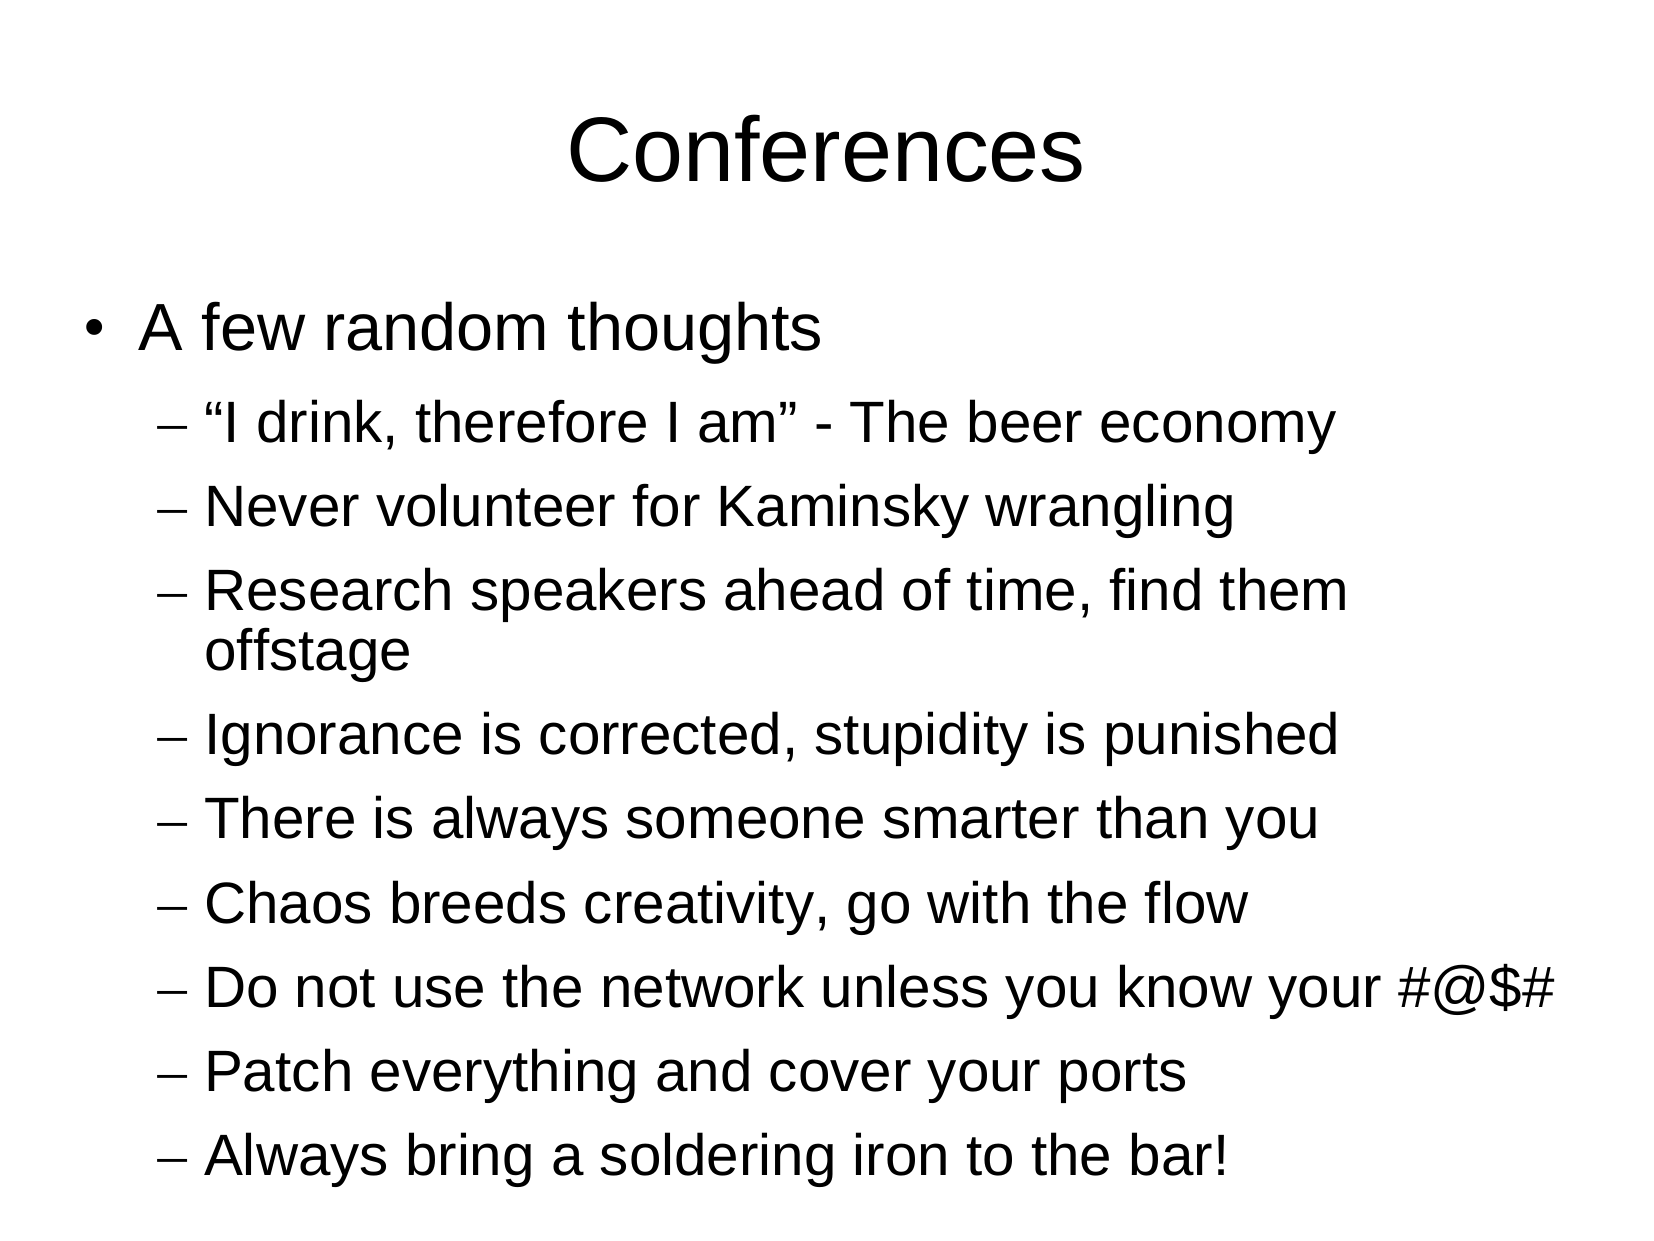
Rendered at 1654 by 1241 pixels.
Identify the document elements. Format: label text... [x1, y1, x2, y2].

list A few random thoughts “I drink, therefore I am” - The beer economy Never volunteer for Kaminsky wrangling Research speakers ahead of time, find them offstage Ignorance is corrected, stupidity is punished There is always someone smarter than you Chaos breeds creativity, go with the flow Do not use the network unless you know your #@$# Patch everything and cover your ports Always bring a soldering iron to the bar! [82, 290, 1571, 1241]
title Conferences [82, 56, 1571, 249]
